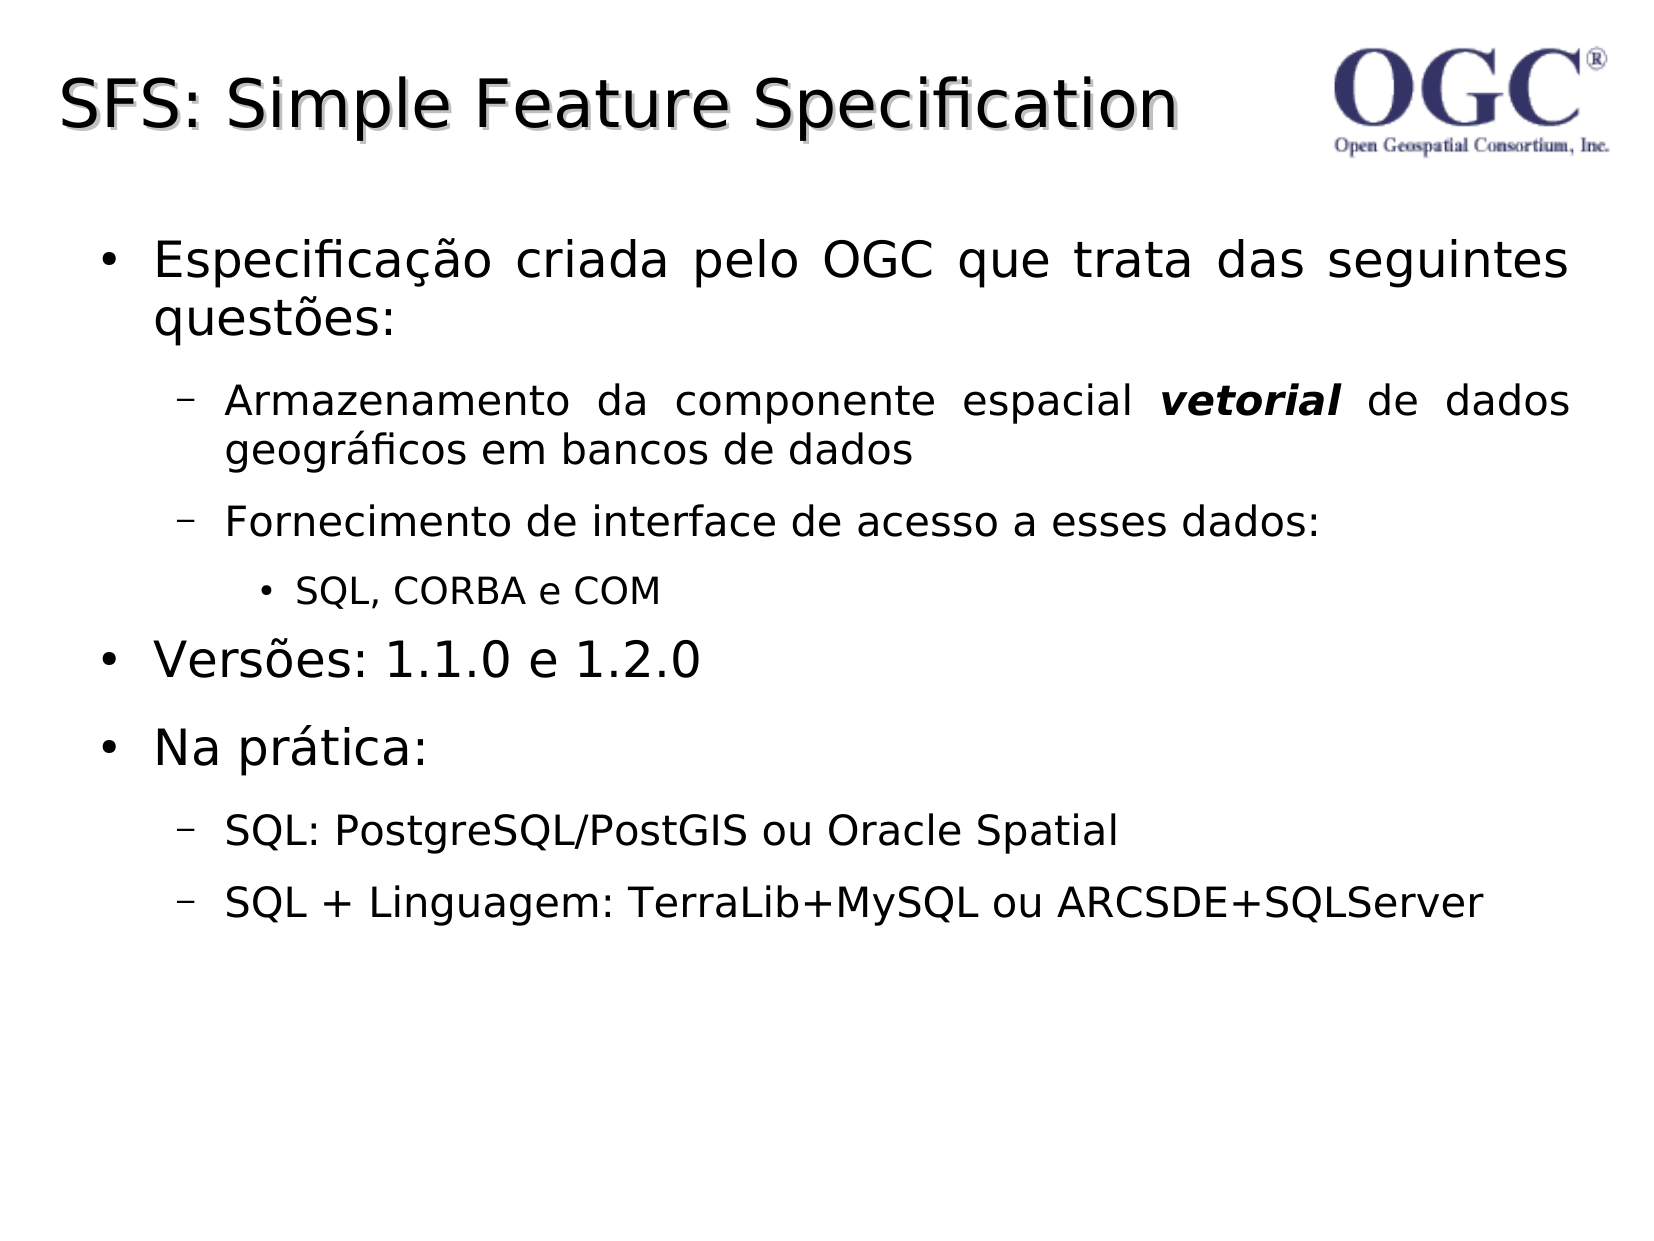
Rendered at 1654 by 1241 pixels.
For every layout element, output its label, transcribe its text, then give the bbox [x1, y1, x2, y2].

list Especificação criada pelo OGC que trata das seguintes questões: Armazenamento da componente espacial vetorial de dados geográficos em bancos de dados Fornecimento de interface de acesso a esses dados: SQL, CORBA e COM Versões: 1.1.0 e 1.2.0 Na prática: SQL: PostgreSQL/PostGIS ou Oracle Spatial SQL + Linguagem: TerraLib+MySQL ou ARCSDE+SQLServer [82, 231, 1571, 1050]
picture [1320, 23, 1625, 178]
title SFS: Simple Feature Specification [59, 25, 1595, 184]
